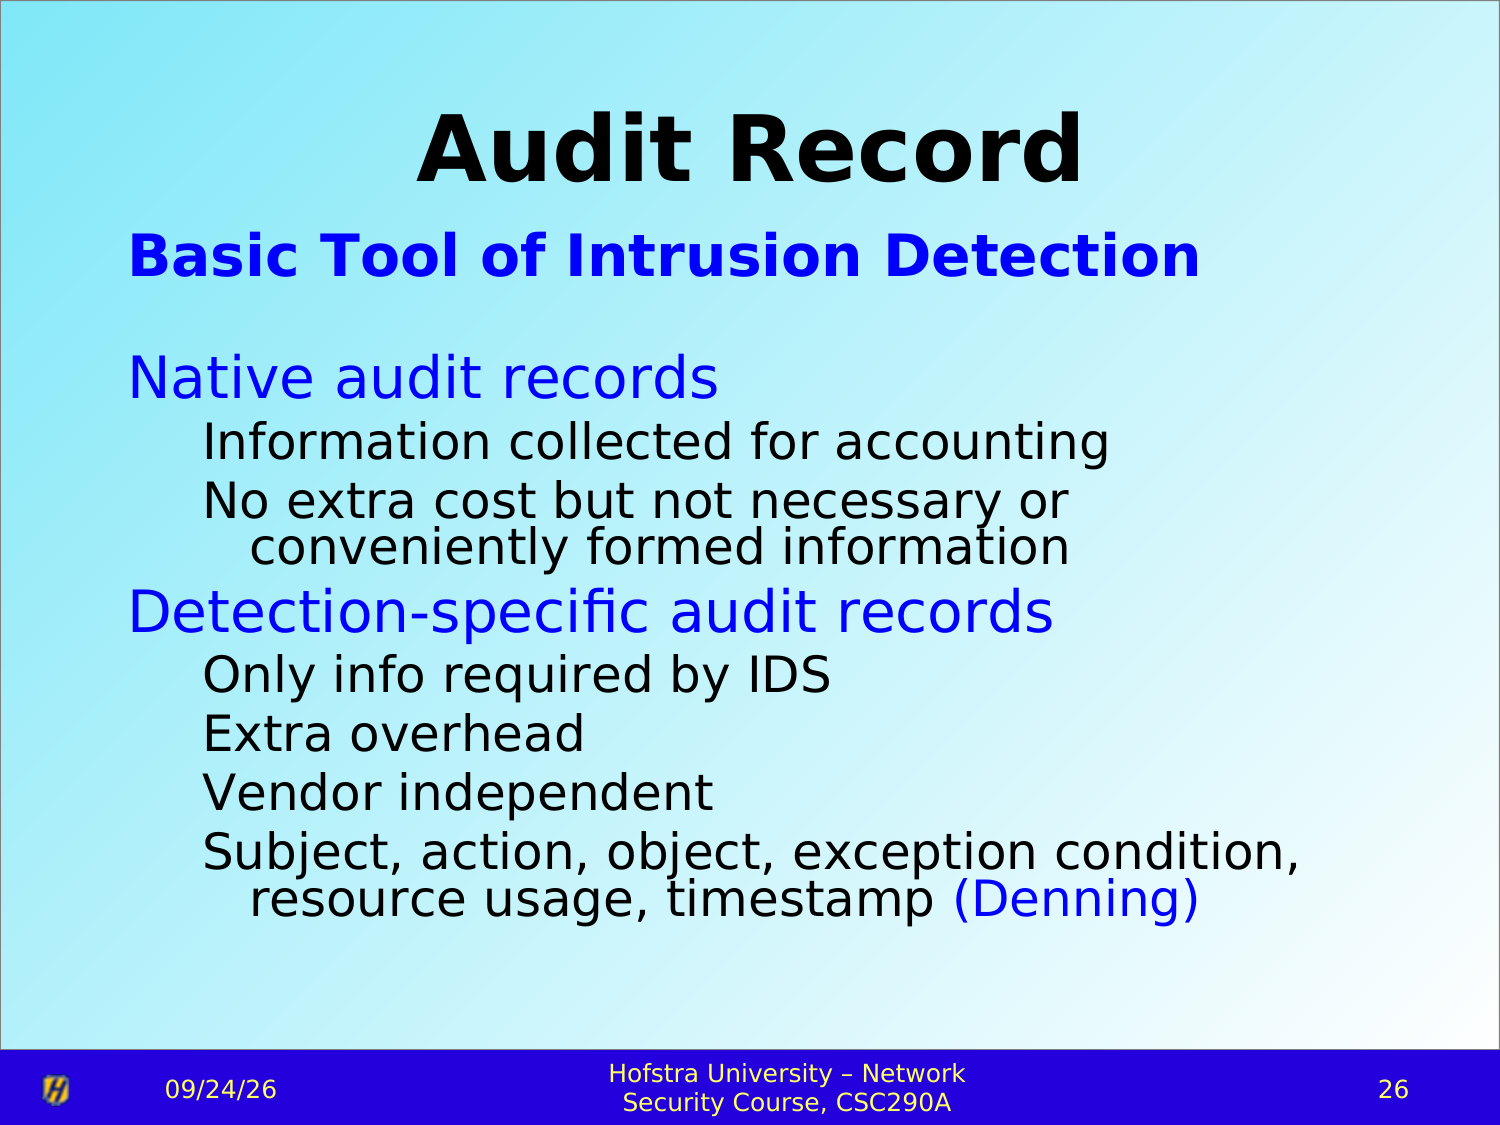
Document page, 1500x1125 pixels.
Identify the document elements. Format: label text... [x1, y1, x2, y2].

list Basic Tool of Intrusion Detection Native audit records Information collected for accounting No extra cost but not necessary or conveniently formed information Detection-specific audit records Only info required by IDS Extra overhead Vendor independent Subject, action, object, exception condition, resource usage, timestamp (Denning) [112, 224, 1388, 1030]
picture [37, 1072, 76, 1110]
title Audit Record [112, 84, 1391, 212]
